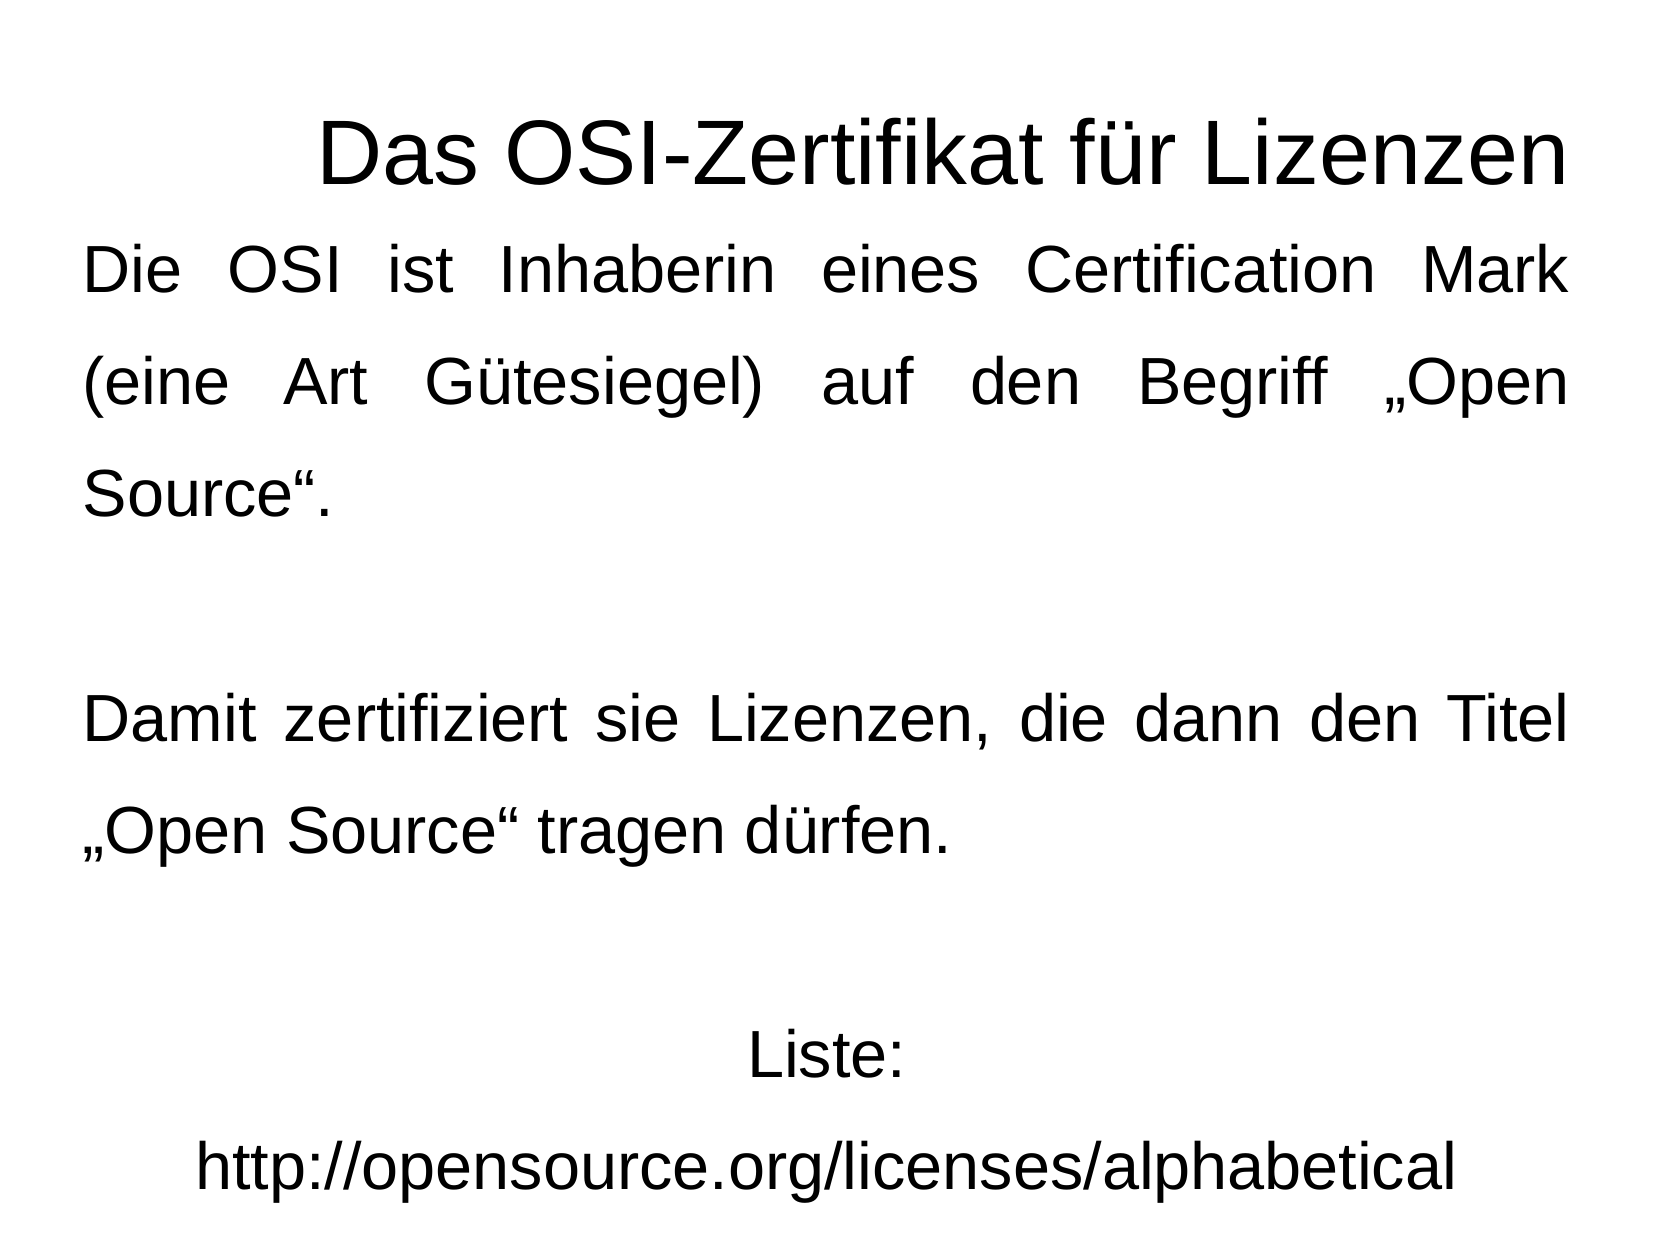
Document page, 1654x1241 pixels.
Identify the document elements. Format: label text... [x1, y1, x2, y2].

subtitle Die OSI ist Inhaberin eines Certification Mark (eine Art Gütesiegel) auf den Begriff „Open Source“. Damit zertifiziert sie Lizenzen, die dann den Titel „Open Source“ tragen dürfen. Liste: http://opensource.org/licenses/alphabetical [82, 213, 1571, 1186]
title Das OSI-Zertifikat für Lizenzen [82, 56, 1571, 213]
